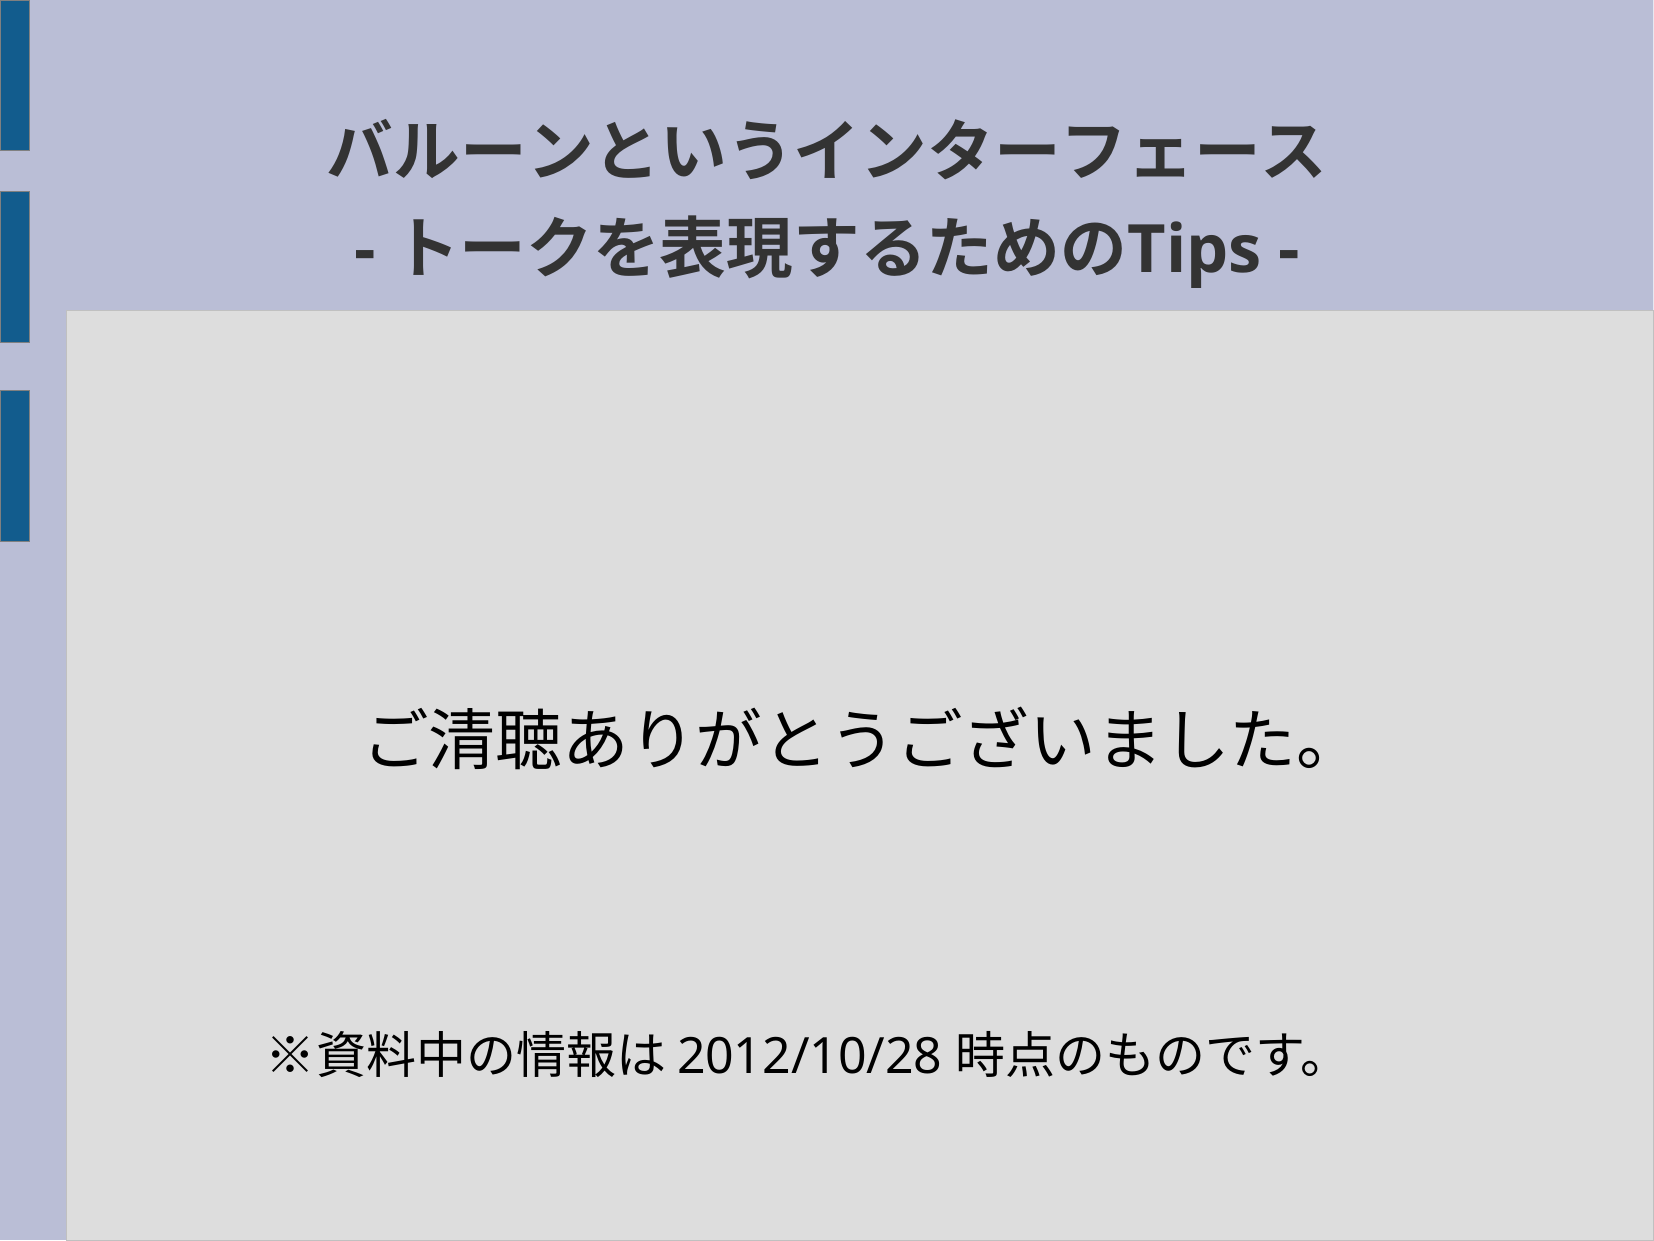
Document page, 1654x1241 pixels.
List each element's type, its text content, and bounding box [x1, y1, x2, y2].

subtitle ご清聴ありがとうございました。 [121, 344, 1534, 1127]
text_box ※資料中の情報は 2012/10/28 時点のものです。 [251, 1008, 1403, 1099]
title バルーンというインターフェース - トークを表現するためのTips - [121, 91, 1534, 299]
